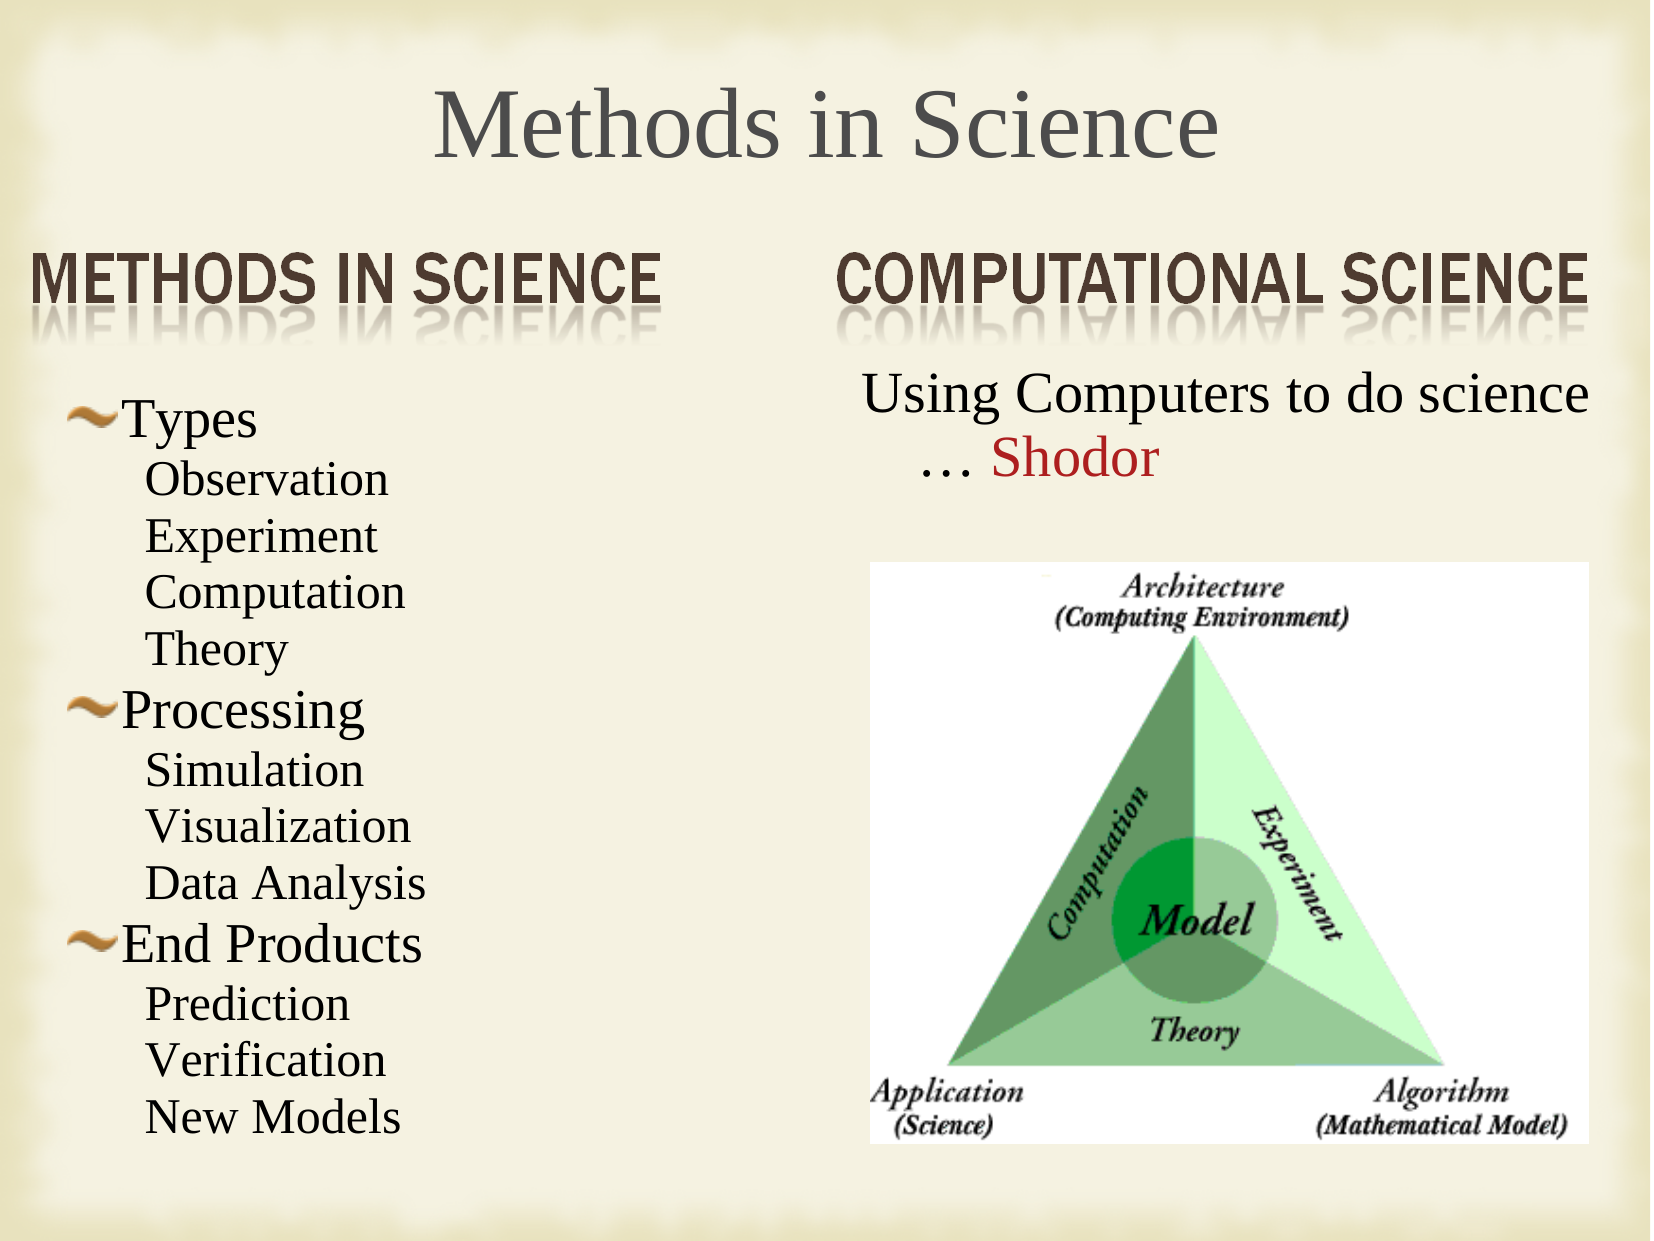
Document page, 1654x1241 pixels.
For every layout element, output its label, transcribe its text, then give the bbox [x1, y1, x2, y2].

picture [0, 395, 1651, 1241]
picture [0, 0, 1651, 205]
list Types Observation Experiment Computation Theory Processing Simulation Visualization Data Analysis End Products Prediction Verification New Models [35, 313, 591, 1161]
list Using Computers to do science … Shodor [846, 395, 1639, 500]
text_box [0, 205, 1654, 395]
title Methods in Science [82, 27, 1571, 220]
